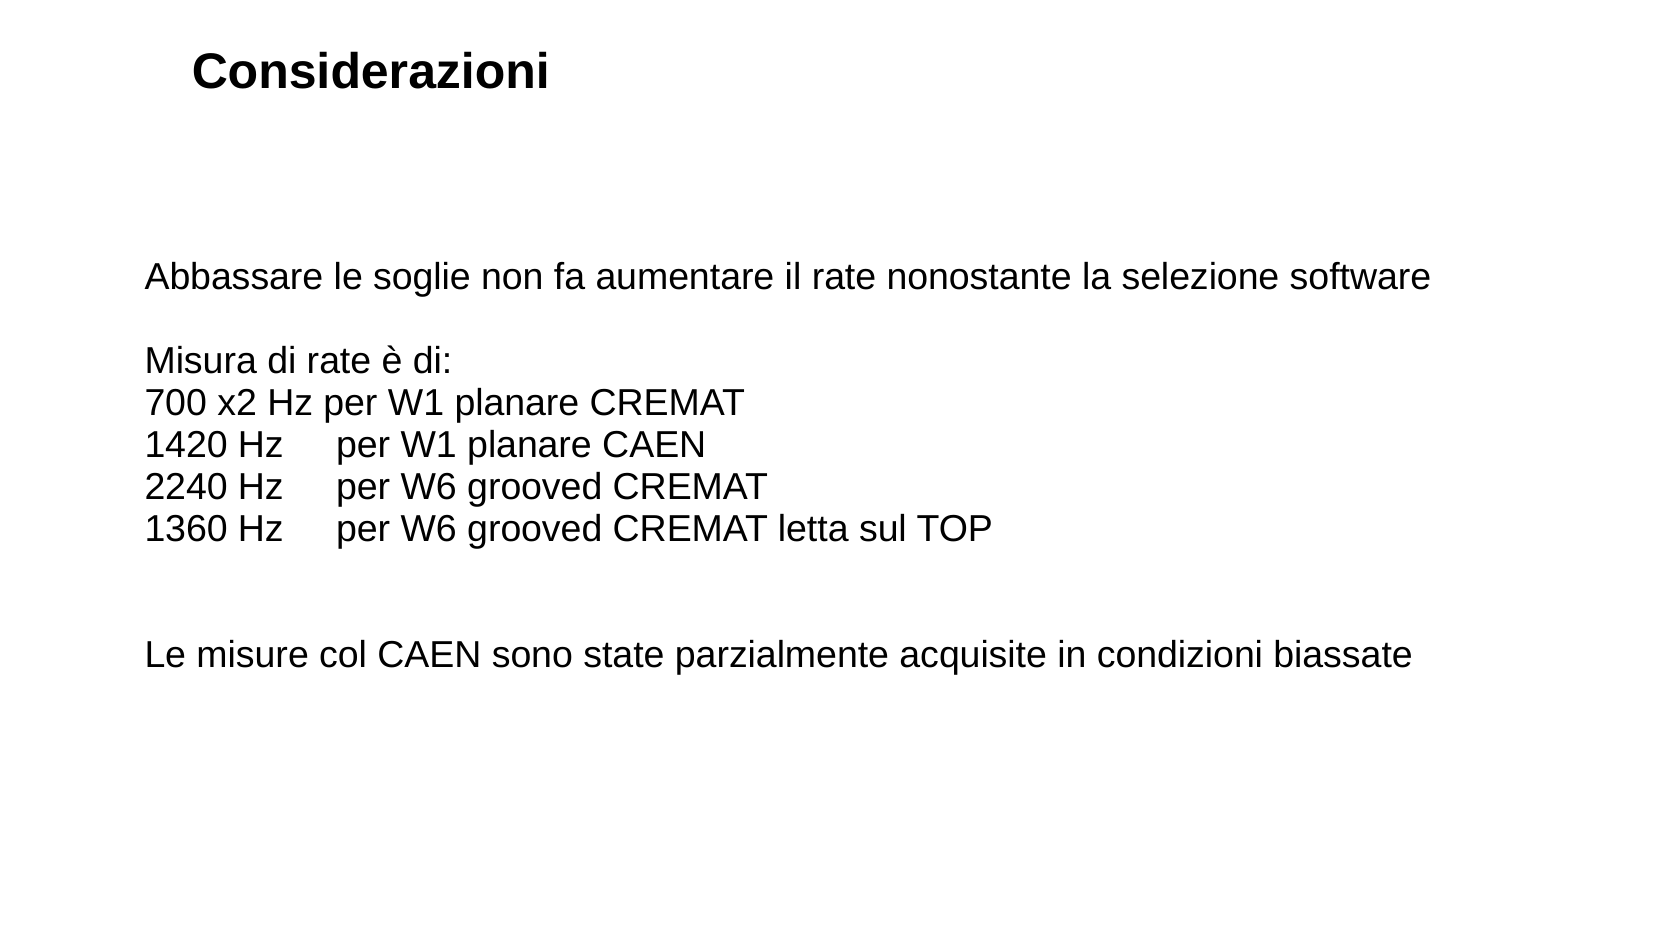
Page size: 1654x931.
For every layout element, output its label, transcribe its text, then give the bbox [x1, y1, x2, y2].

text_box Considerazioni [177, 35, 1489, 162]
text_box Abbassare le soglie non fa aumentare il rate nonostante la selezione software Misura di rate è di: 700 x2 Hz per W1 planare CREMAT 1420 Hz per W1 planare CAEN 2240 Hz per W6 grooved CREMAT 1360 Hz per W6 grooved CREMAT letta sul TOP Le misure col CAEN sono state parzialmente acquisite in condizioni biassate [129, 248, 1447, 683]
